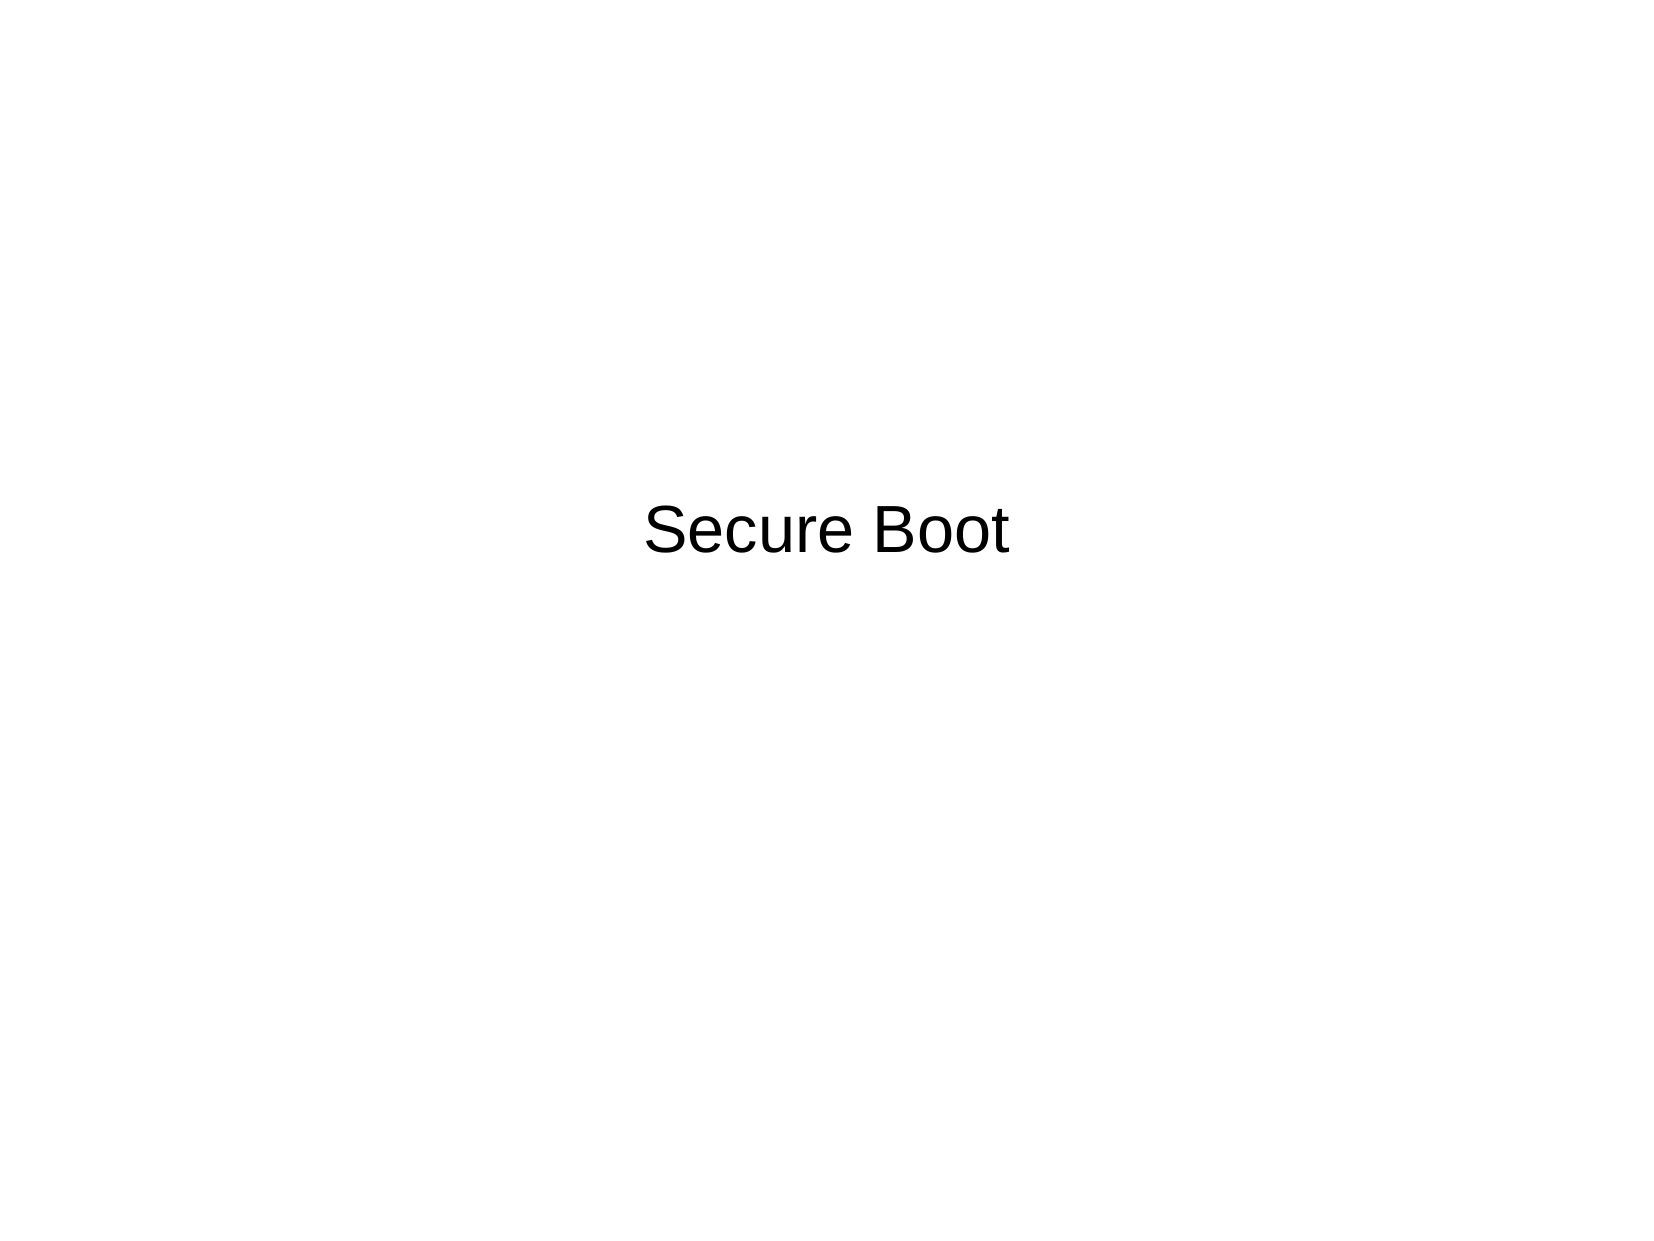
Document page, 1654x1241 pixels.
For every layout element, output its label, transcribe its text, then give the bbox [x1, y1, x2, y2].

subtitle Secure Boot [82, 49, 1571, 1010]
